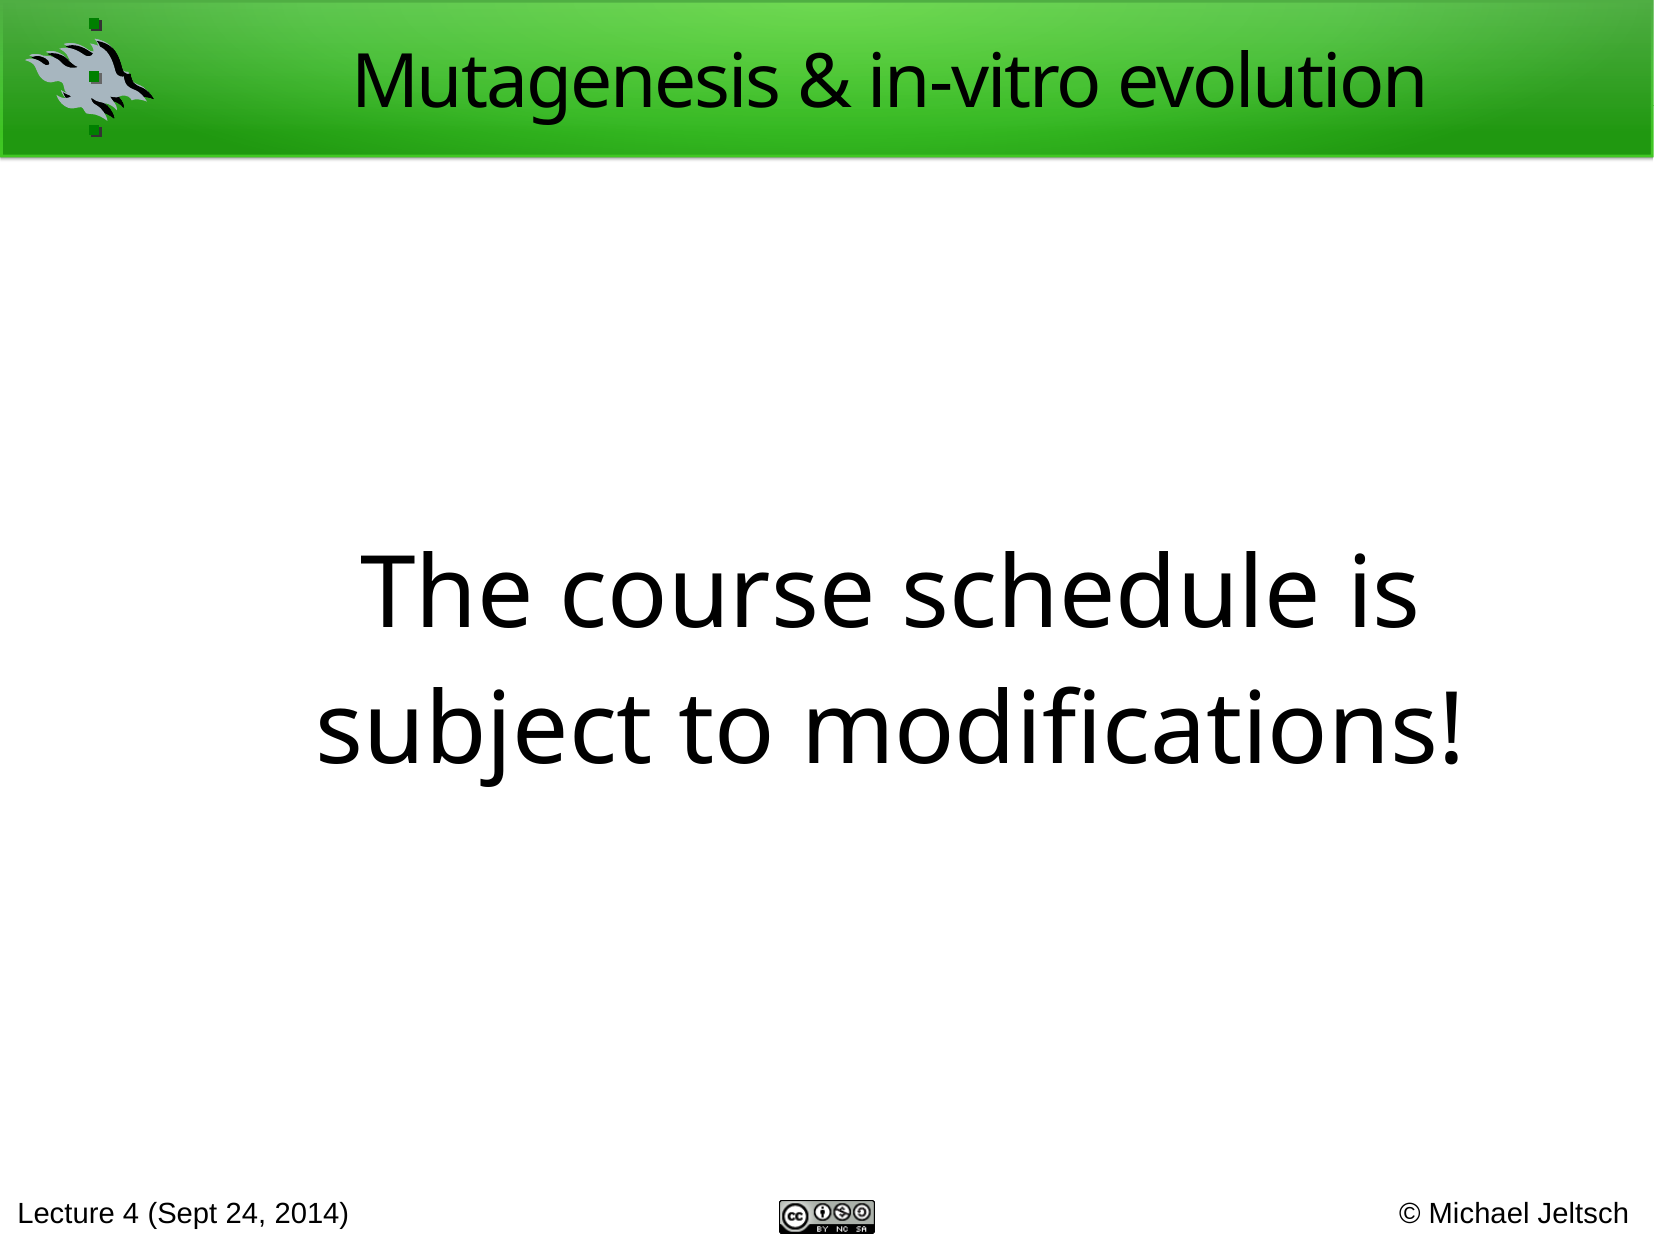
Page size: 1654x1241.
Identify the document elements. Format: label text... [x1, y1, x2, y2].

picture [779, 1200, 875, 1234]
title Mutagenesis & in-vitro evolution [162, 32, 1618, 123]
text_box The course schedule is subject to modifications! [265, 512, 1389, 728]
